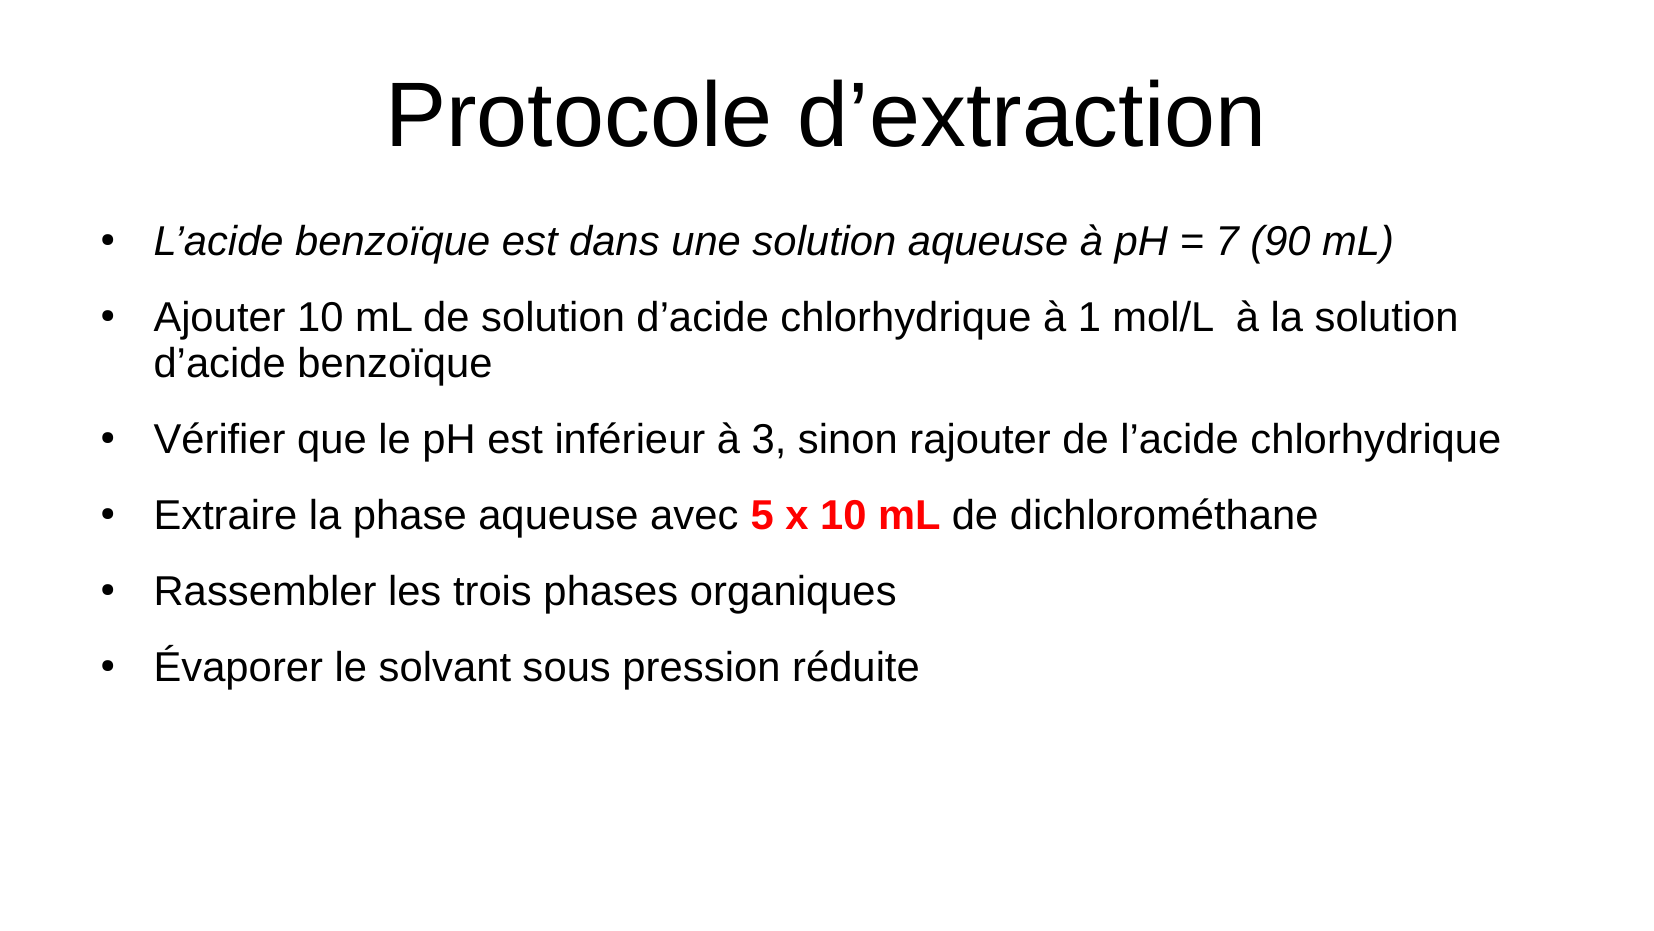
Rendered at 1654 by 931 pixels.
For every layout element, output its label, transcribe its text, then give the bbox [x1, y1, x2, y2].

list L’acide benzoïque est dans une solution aqueuse à pH = 7 (90 mL) Ajouter 10 mL de solution d’acide chlorhydrique à 1 mol/L à la solution d’acide benzoïque Vérifier que le pH est inférieur à 3, sinon rajouter de l’acide chlorhydrique Extraire la phase aqueuse avec 5 x 10 mL de dichlorométhane Rassembler les trois phases organiques Évaporer le solvant sous pression réduite [82, 217, 1571, 758]
title Protocole d’extraction [82, 37, 1571, 193]
